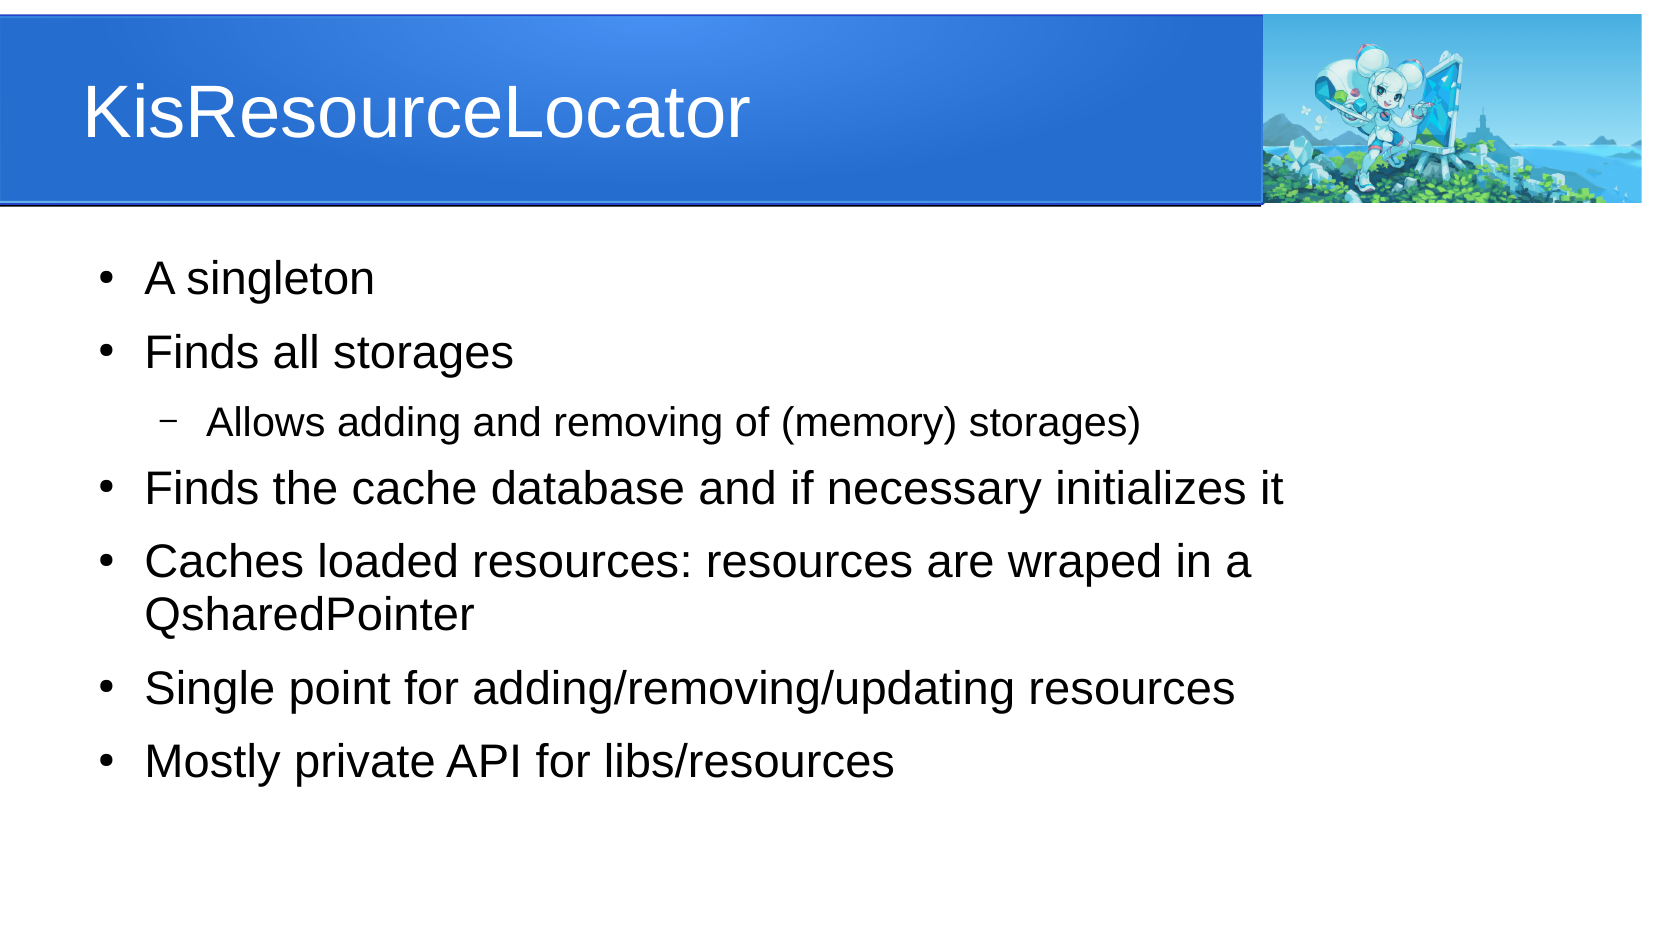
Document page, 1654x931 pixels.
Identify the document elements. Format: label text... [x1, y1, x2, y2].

title KisResourceLocator [82, 35, 1235, 189]
list A singleton Finds all storages Allows adding and removing of (memory) storages) Finds the cache database and if necessary initializes it Caches loaded resources: resources are wraped in a QsharedPointer Single point for adding/removing/updating resources Mostly private API for libs/resources [82, 251, 1571, 792]
picture [1263, 14, 1642, 203]
